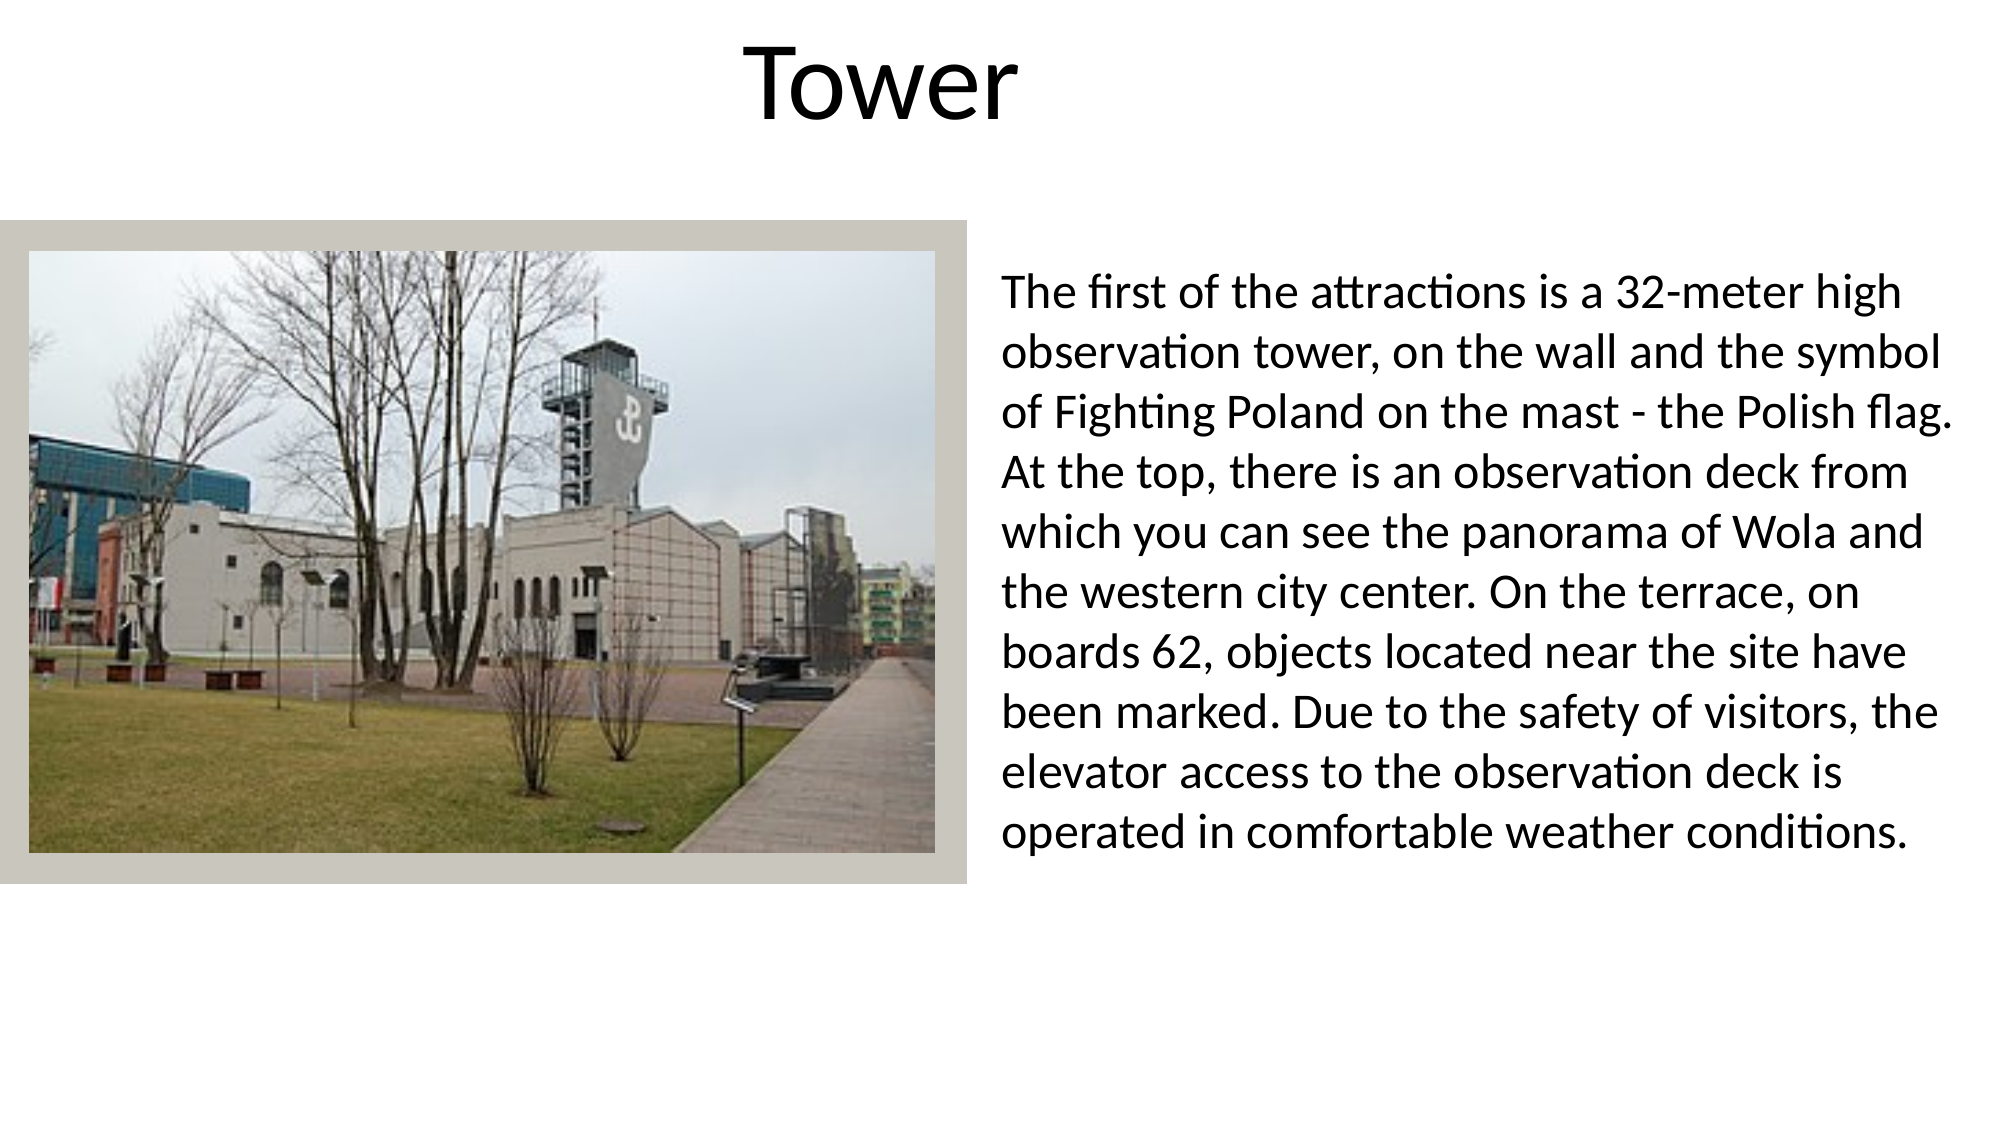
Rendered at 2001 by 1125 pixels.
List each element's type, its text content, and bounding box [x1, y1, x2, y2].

picture [28, 251, 936, 854]
text_box Tower [727, 0, 1036, 150]
text_box The first of the attractions is a 32-meter high observation tower, on the wall and the symbol of Fighting Poland on the mast - the Polish flag. At the top, there is an observation deck from which you can see the panorama of Wola and the western city center. On the terrace, on boards 62, objects located near the site have been marked. Due to the safety of visitors, the elevator access to the observation deck is operated in comfortable weather conditions. [986, 251, 1987, 867]
